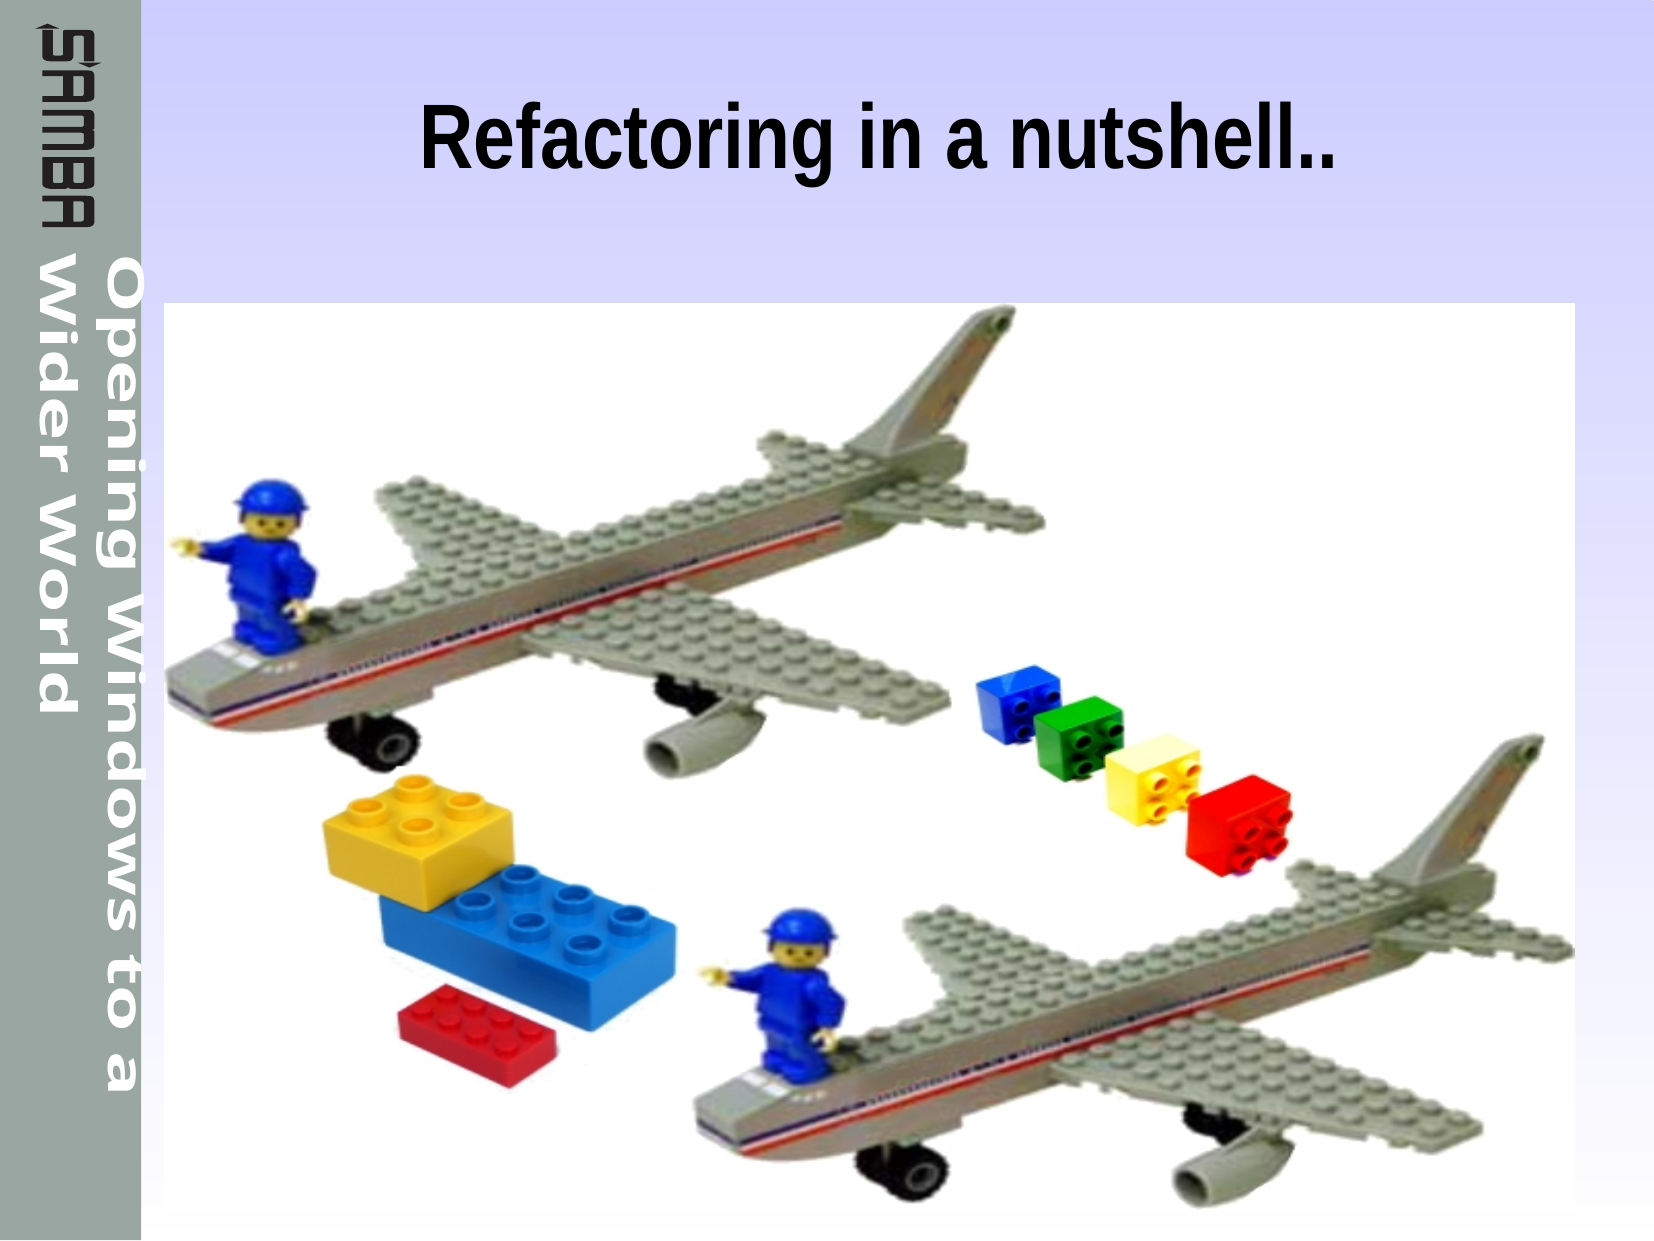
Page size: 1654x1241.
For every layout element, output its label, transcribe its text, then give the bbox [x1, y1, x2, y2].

picture [164, 303, 1575, 1210]
chart [161, 302, 1574, 1211]
title Refactoring in a nutshell.. [173, 31, 1586, 239]
